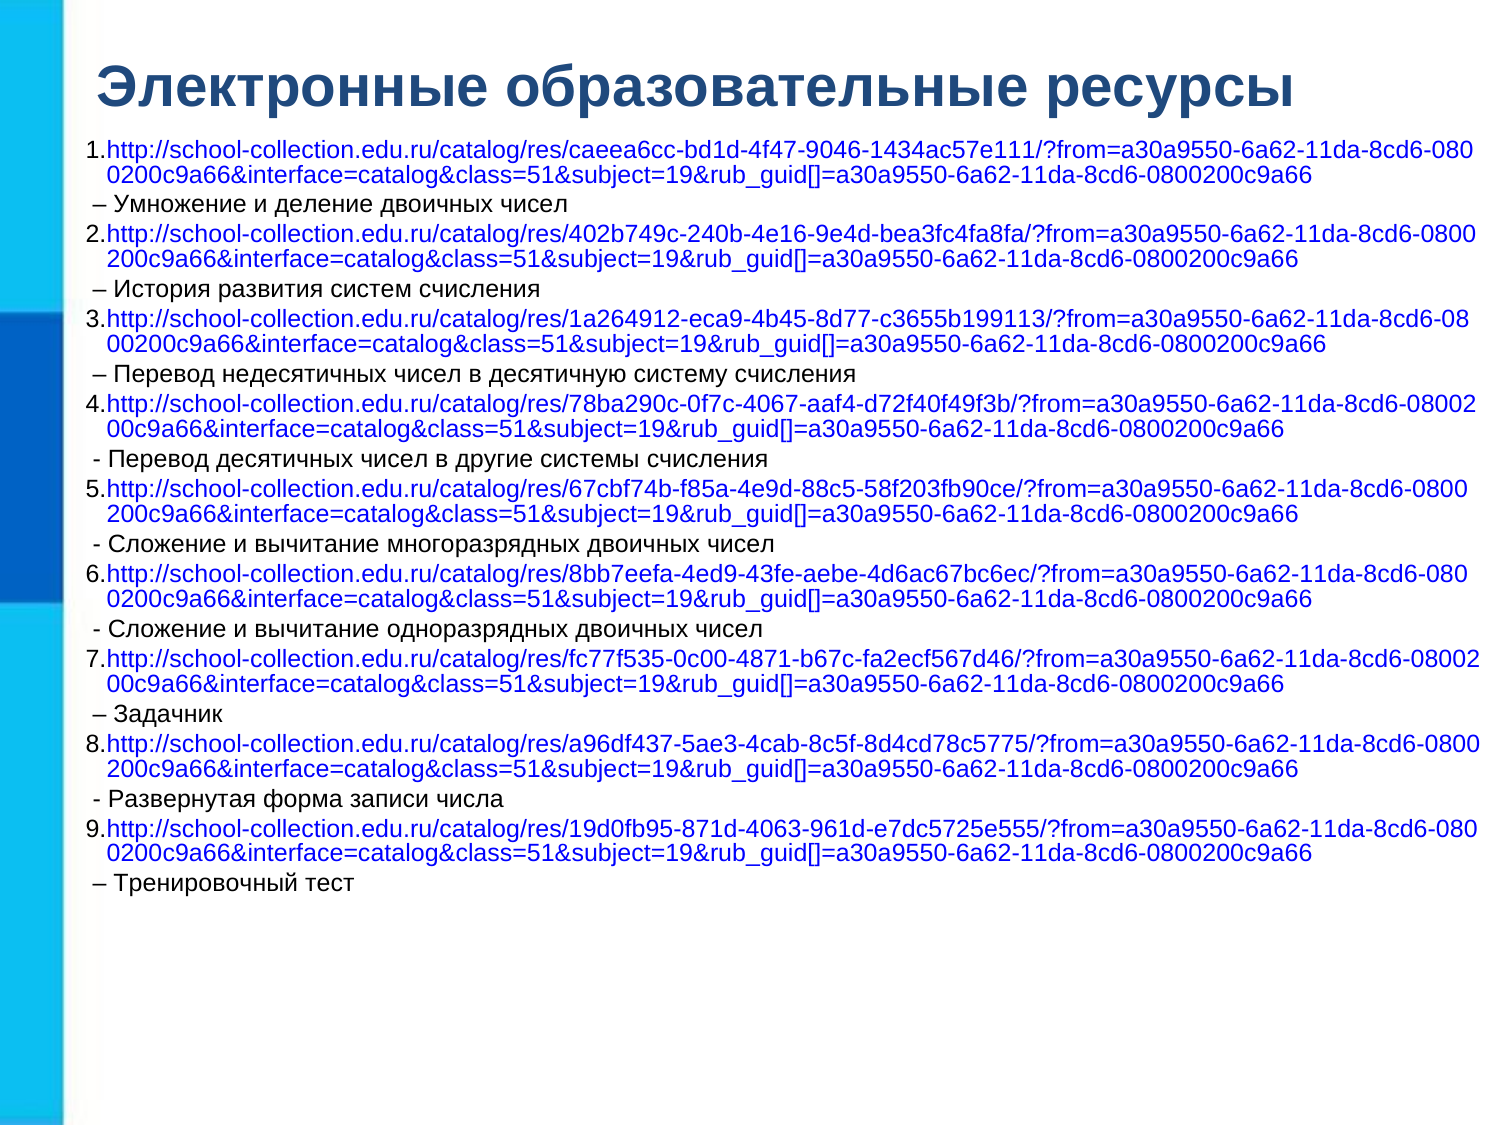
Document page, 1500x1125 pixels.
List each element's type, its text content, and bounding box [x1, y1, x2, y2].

picture [783, 680, 789, 696]
picture [668, 684, 675, 691]
picture [1205, 680, 1213, 690]
picture [278, 685, 285, 691]
picture [1121, 680, 1129, 690]
picture [1036, 685, 1043, 691]
picture [413, 684, 420, 691]
picture [366, 685, 373, 691]
text_box http://school-collection.edu.ru/catalog/res/caeea6cc-bd1d-4f47-9046-1434ac57e111/?from=a30a9550-6a62-11da-8cd6-0800200c9a66&interface=catalog&class=51&subject=19&rub_guid[]=a30a9550-6a62-11da-8cd6-0800200c9a66 – Умножение и деление двоичных чисел http://school-collection.edu.ru/catalog/res/402b749c-240b-4e16-9e4d-bea3fc4fa8fa/?from=a30a9550-6a62-11da-8cd6-0800200c9a66&interface=catalog&class=51&subject=19&rub_guid[]=a30a9550-6a62-11da-8cd6-0800200c9a66 – История развития систем счисления http://school-collection.edu.ru/catalog/res/1a264912-eca9-4b45-8d77-c3655b199113/?from=a30a9550-6a62-11da-8cd6-0800200c9a66&interface=catalog&class=51&subject=19&rub_guid[]=a30a9550-6a62-11da-8cd6-0800200c9a66 – Перевод недесятичных чисел в десятичную систему счисления http://school-collection.edu.ru/catalog/res/78ba290c-0f7c-4067-aaf4-d72f40f49f3b/?from=a30a9550-6a62-11da-8cd6-0800200c9a66&interface=catalog&class=51&subject=19&rub_guid[]=a30a9550-6a62-11da-8cd6-0800200c9a66 - Перевод десятичных чисел в другие системы счисления http://school-collection.edu.ru/catalog/res/67cbf74b-f85a-4e9d-88c5-58f203fb90ce/?from=a30a9550-6a62-11da-8cd6-0800200c9a66&interface=catalog&class=51&subject=19&rub_guid[]=a30a9550-6a62-11da-8cd6-0800200c9a66 - Сложение и вычитание многоразрядных двоичных чисел http://school-collection.edu.ru/catalog/res/8bb7eefa-4ed9-43fe-aebe-4d6ac67bc6ec/?from=a30a9550-6a62-11da-8cd6-0800200c9a66&interface=catalog&class=51&subject=19&rub_guid[]=a30a9550-6a62-11da-8cd6-0800200c9a66 - Сложение и вычитание одноразрядных двоичных чисел http://school-collection.edu.ru/catalog/res/fc77f535-0c00-4871-b67c-fa2ecf567d46/?from=a30a9550-6a62-11da-8cd6-0800200c9a66&interface=catalog&class=51&subject=19&rub_guid[]=a30a9550-6a62-11da-8cd6-0800200c9a66 – Задачник http://school-collection.edu.ru/catalog/res/a96df437-5ae3-4cab-8c5f-8d4cd78c5775/?from=a30a9550-6a62-11da-8cd6-0800200c9a66&interface=catalog&class=51&subject=19&rub_guid[]=a30a9550-6a62-11da-8cd6-0800200c9a66 - Развернутая форма записи числа http://school-collection.edu.ru/catalog/res/19d0fb95-871d-4063-961d-e7dc5725e555/?from=a30a9550-6a62-11da-8cd6-0800200c9a66&interface=catalog&class=51&subject=19&rub_guid[]=a30a9550-6a62-11da-8cd6-0800200c9a66 – Тренировочный тест [70, 125, 1500, 680]
picture [560, 680, 566, 691]
picture [386, 680, 394, 691]
picture [1022, 680, 1029, 691]
picture [838, 680, 846, 690]
picture [164, 685, 171, 691]
picture [205, 684, 212, 691]
picture [852, 685, 859, 691]
picture [944, 685, 951, 691]
text_box Электронные образовательные ресурсы [82, 30, 1465, 125]
picture [179, 683, 186, 690]
picture [192, 683, 199, 690]
picture [345, 685, 352, 691]
picture [768, 680, 775, 691]
picture [750, 680, 756, 691]
picture [810, 685, 817, 691]
picture [708, 680, 715, 691]
picture [1085, 680, 1092, 691]
picture [574, 680, 581, 691]
picture [1059, 684, 1066, 691]
picture [1135, 684, 1142, 691]
picture [1191, 680, 1199, 690]
picture [959, 683, 966, 690]
picture [0, 0, 1500, 1125]
picture [908, 680, 916, 690]
picture [694, 680, 700, 691]
picture [1163, 680, 1171, 690]
picture [1100, 683, 1107, 690]
picture [1245, 685, 1252, 691]
picture [1260, 683, 1267, 690]
picture [1149, 680, 1157, 690]
picture [931, 683, 938, 690]
picture [448, 685, 455, 691]
picture [109, 680, 117, 690]
picture [1274, 683, 1281, 690]
picture [123, 680, 131, 690]
picture [529, 684, 536, 691]
